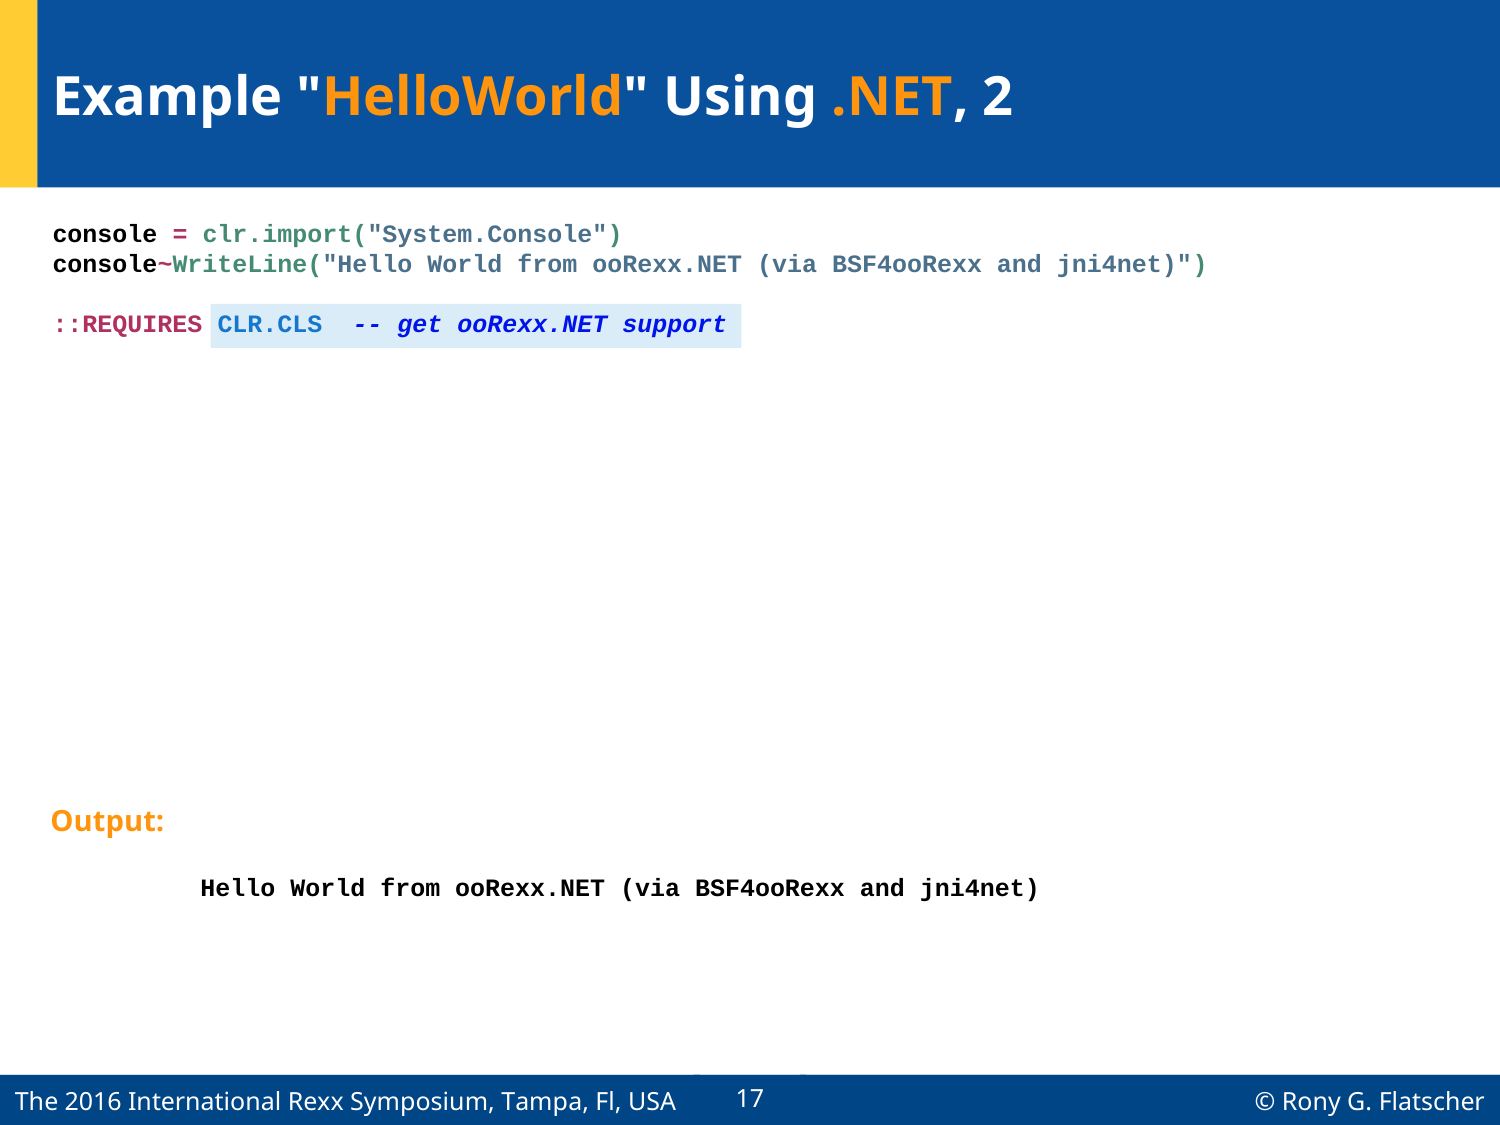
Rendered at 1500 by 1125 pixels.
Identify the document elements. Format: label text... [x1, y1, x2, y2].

text_box [210, 303, 742, 348]
text_box console = clr.import("System.Console") console~WriteLine("Hello World from ooRexx.NET (via BSF4ooRexx and jni4net)") ::REQUIRES CLR.CLS -- get ooRexx.NET support [37, 179, 1456, 459]
text_box Output: Hello World from ooRexx.NET (via BSF4ooRexx and jni4net) [35, 759, 1453, 1038]
title Example "HelloWorld" Using .NET, 2 [37, 0, 1500, 188]
